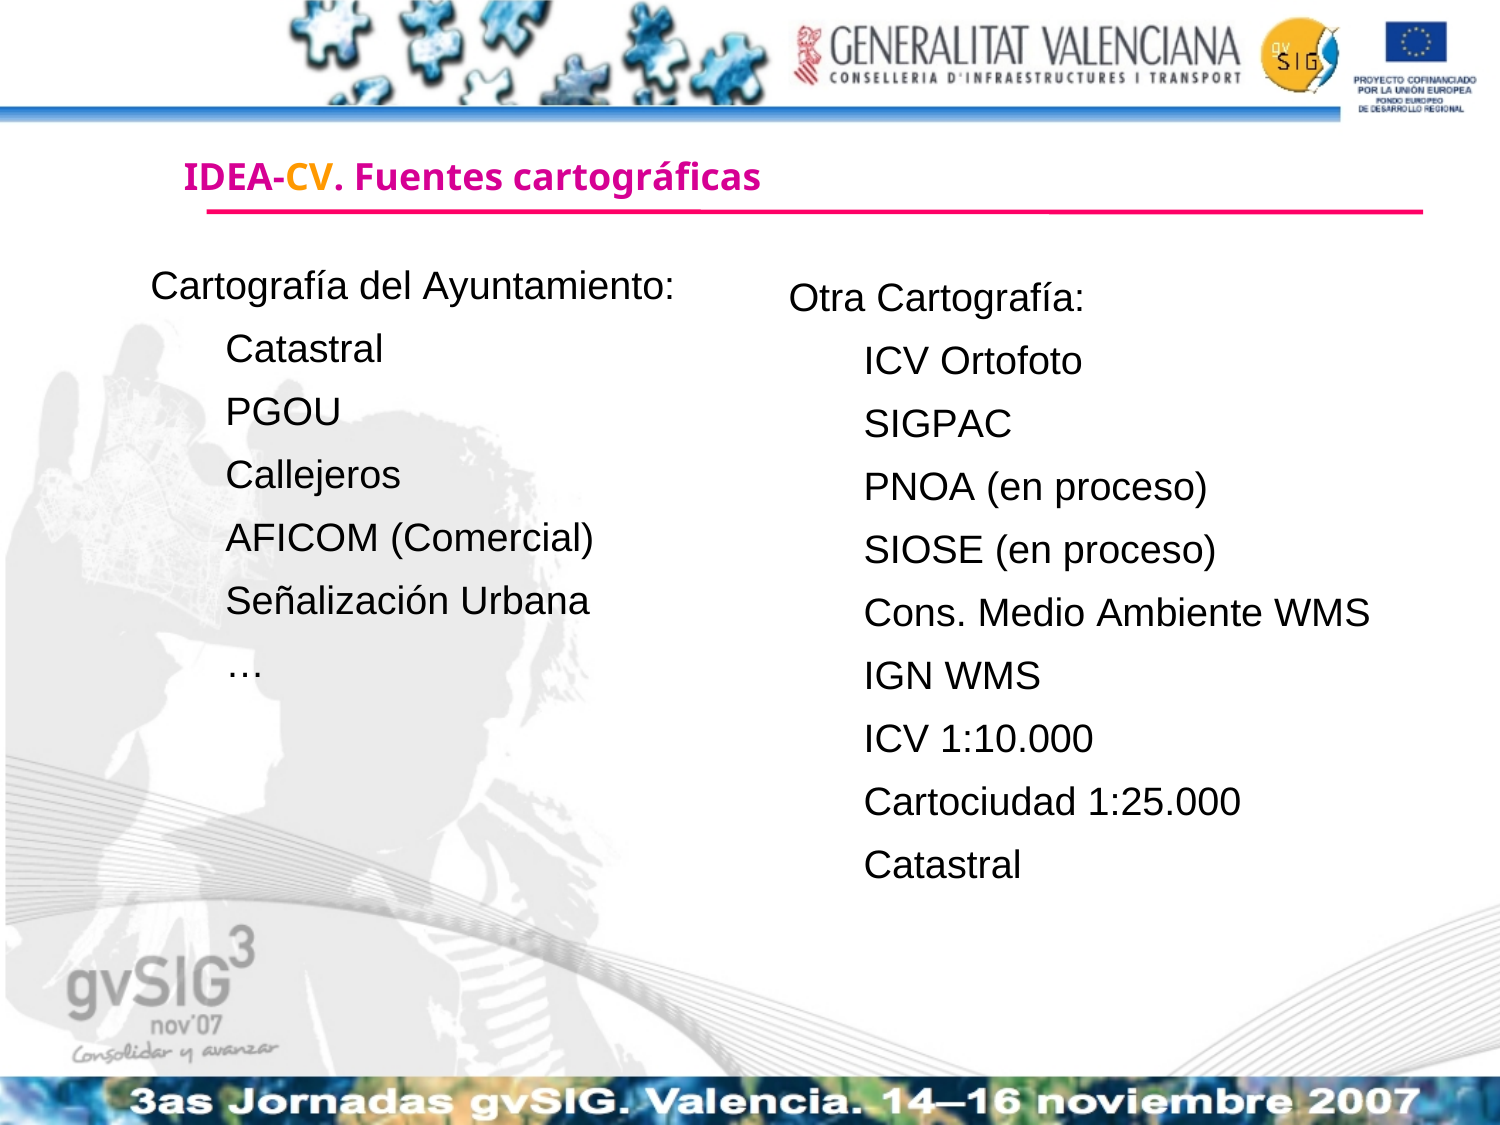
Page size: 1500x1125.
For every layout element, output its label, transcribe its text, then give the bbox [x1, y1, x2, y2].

text_box IDEA-CV. Fuentes cartográficas [169, 136, 777, 210]
picture [0, 0, 1500, 1125]
text_box Otra Cartografía: ICV Ortofoto SIGPAC PNOA (en proceso) SIOSE (en proceso) Cons. Medio Ambiente WMS IGN WMS ICV 1:10.000 Cartociudad 1:25.000 Catastral [773, 270, 1477, 895]
text_box Cartografía del Ayuntamiento: Catastral PGOU Callejeros AFICOM (Comercial) Señalización Urbana … [135, 259, 762, 694]
